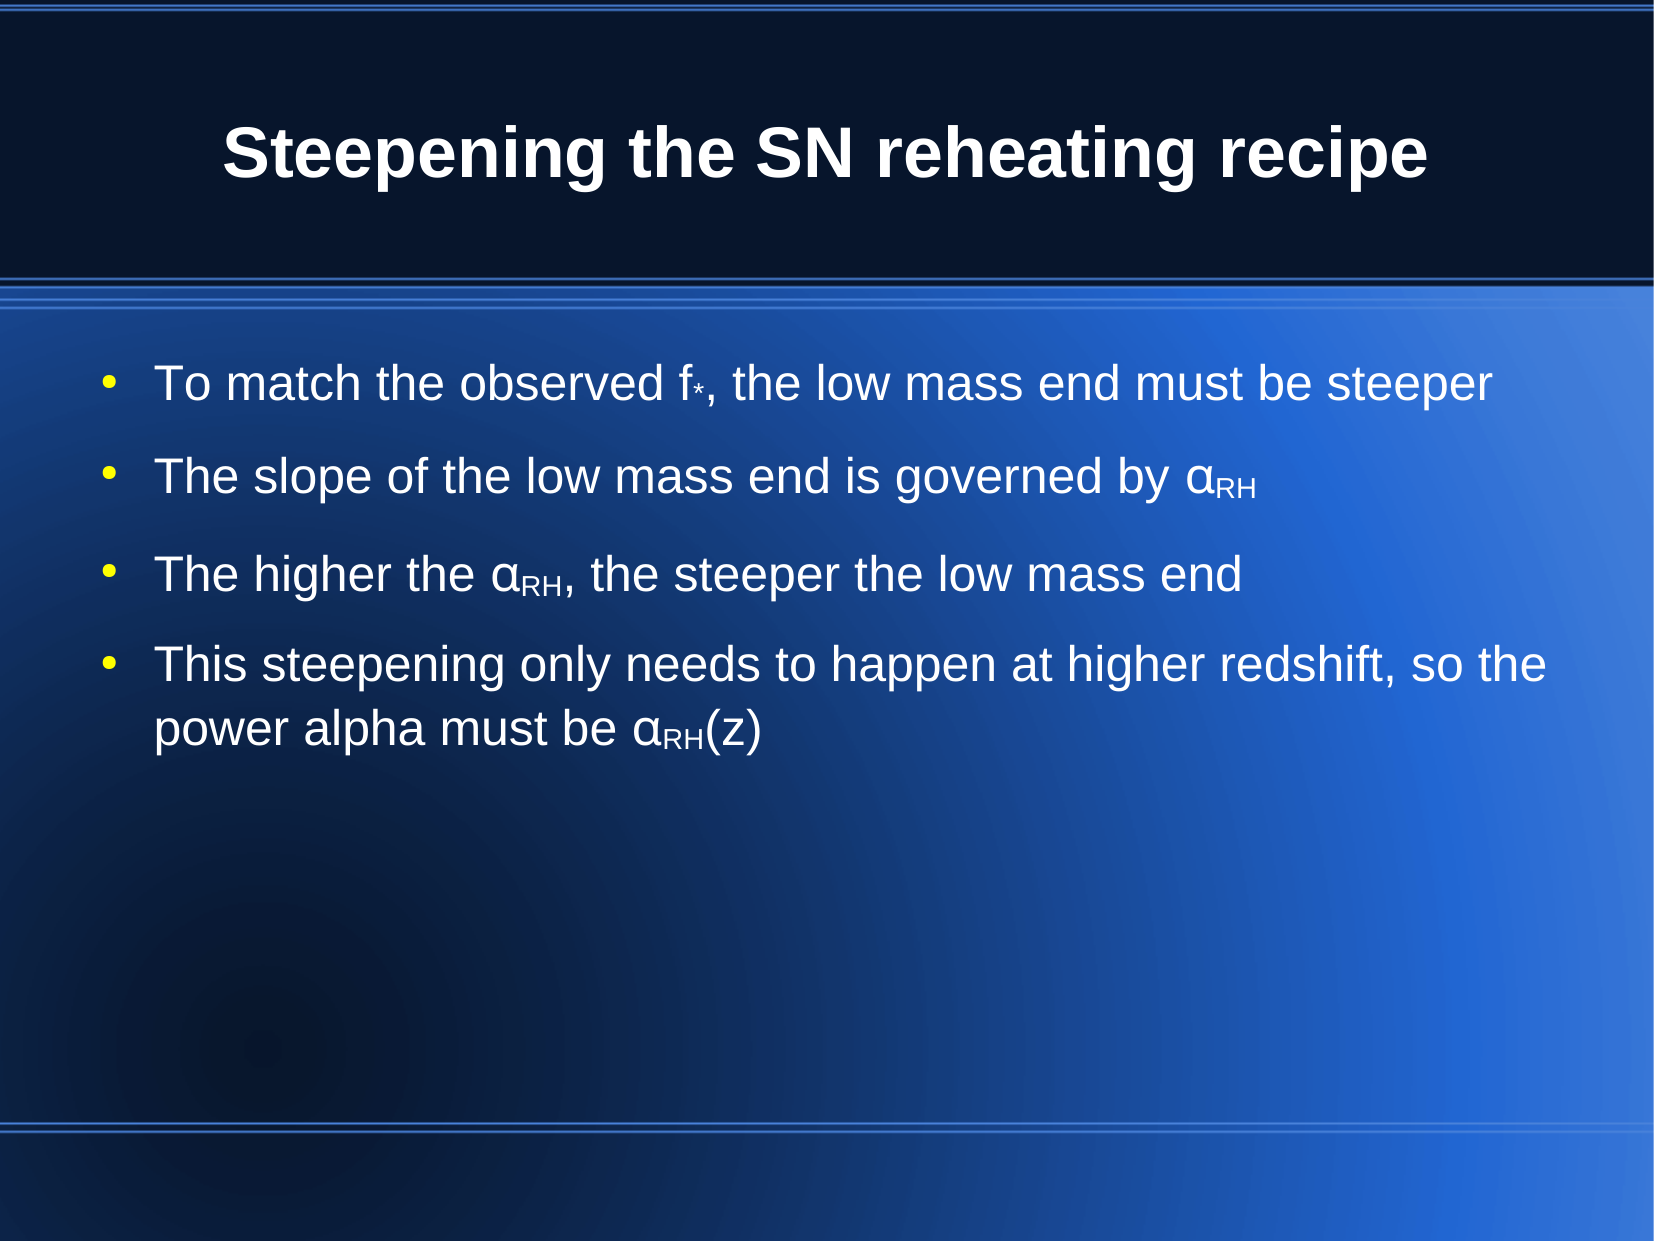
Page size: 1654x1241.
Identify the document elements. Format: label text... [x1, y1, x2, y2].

title Steepening the SN reheating recipe [82, 49, 1571, 257]
list To match the observed f*, the low mass end must be steeper The slope of the low mass end is governed by αRH The higher the αRH, the steeper the low mass end This steepening only needs to happen at higher redshift, so the power alpha must be αRH(z) [82, 355, 1571, 1058]
picture [0, 0, 1654, 1241]
